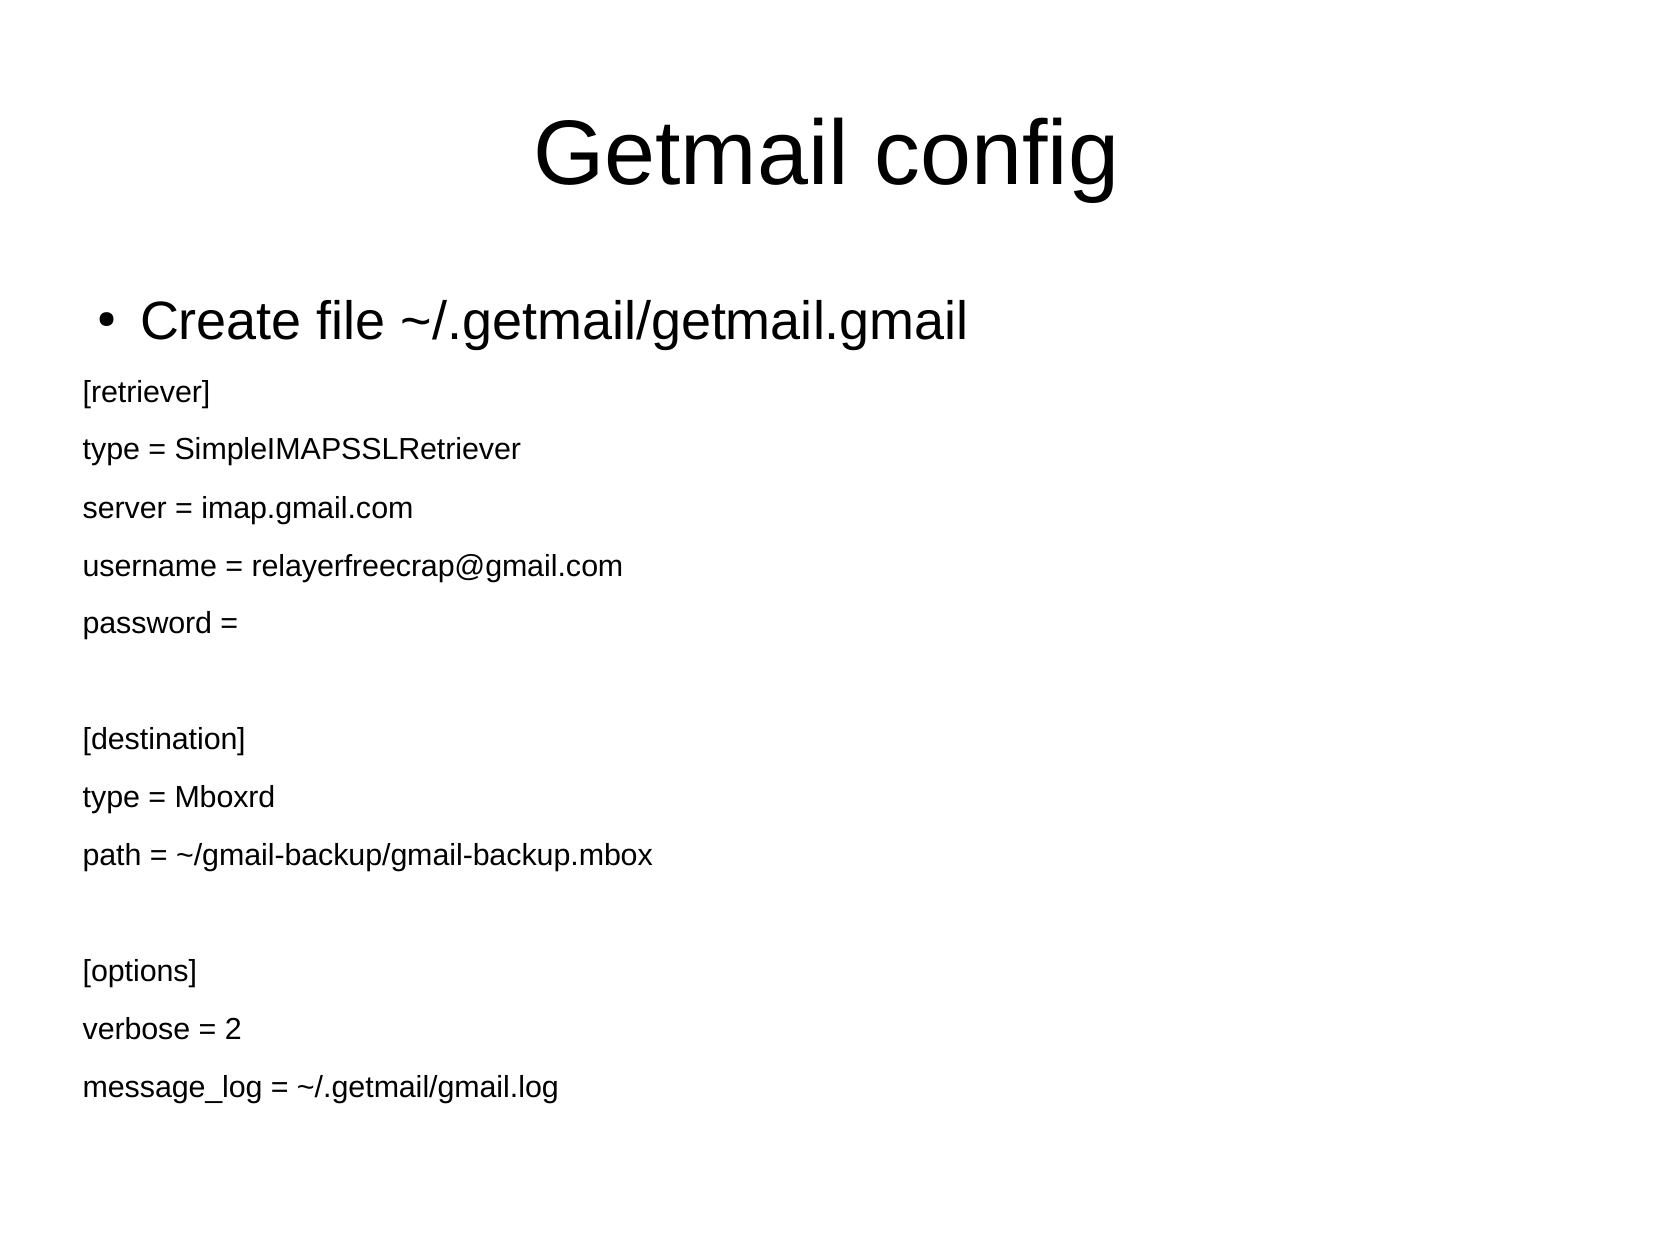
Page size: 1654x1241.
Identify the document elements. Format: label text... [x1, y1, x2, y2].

title Getmail config [82, 49, 1571, 257]
list Create file ~/.getmail/getmail.gmail [retriever] type = SimpleIMAPSSLRetriever server = imap.gmail.com username = relayerfreecrap@gmail.com password = [destination] type = Mboxrd path = ~/gmail-backup/gmail-backup.mbox [options] verbose = 2 message_log = ~/.getmail/gmail.log [82, 290, 1571, 1109]
